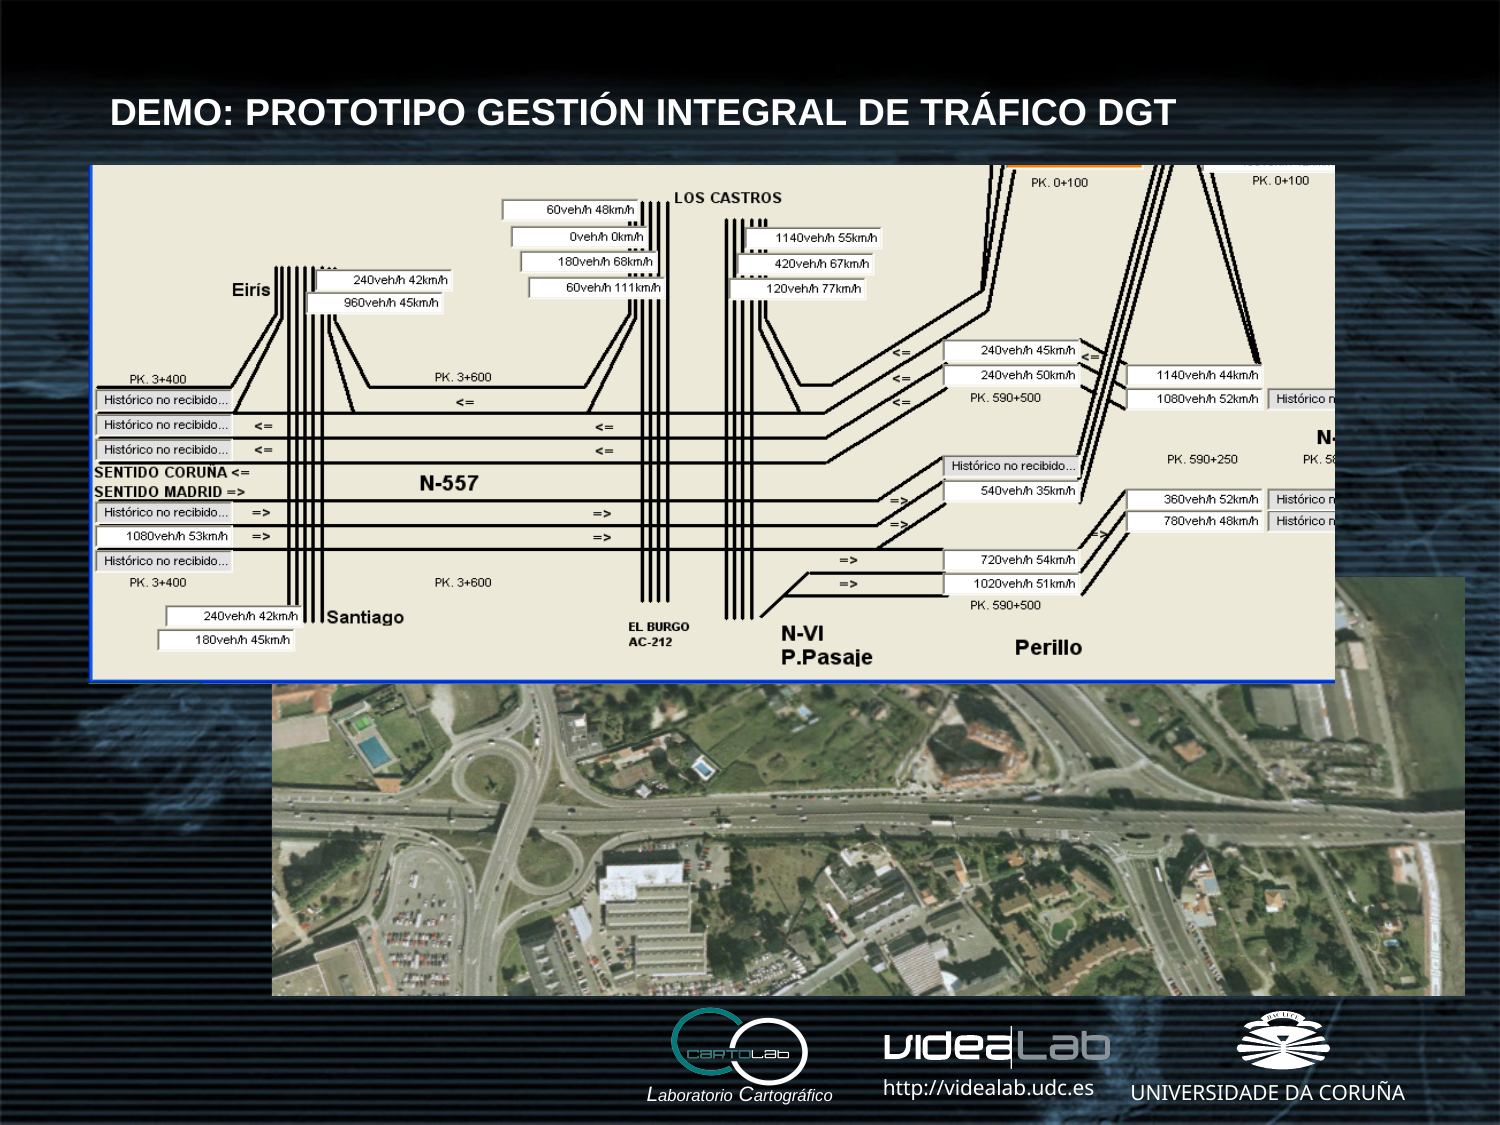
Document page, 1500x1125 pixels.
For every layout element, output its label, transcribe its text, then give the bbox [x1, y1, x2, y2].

picture [0, 0, 1500, 1125]
text_box DEMO: PROTOTIPO GESTIÓN INTEGRAL DE TRÁFICO DGT [109, 95, 1182, 139]
